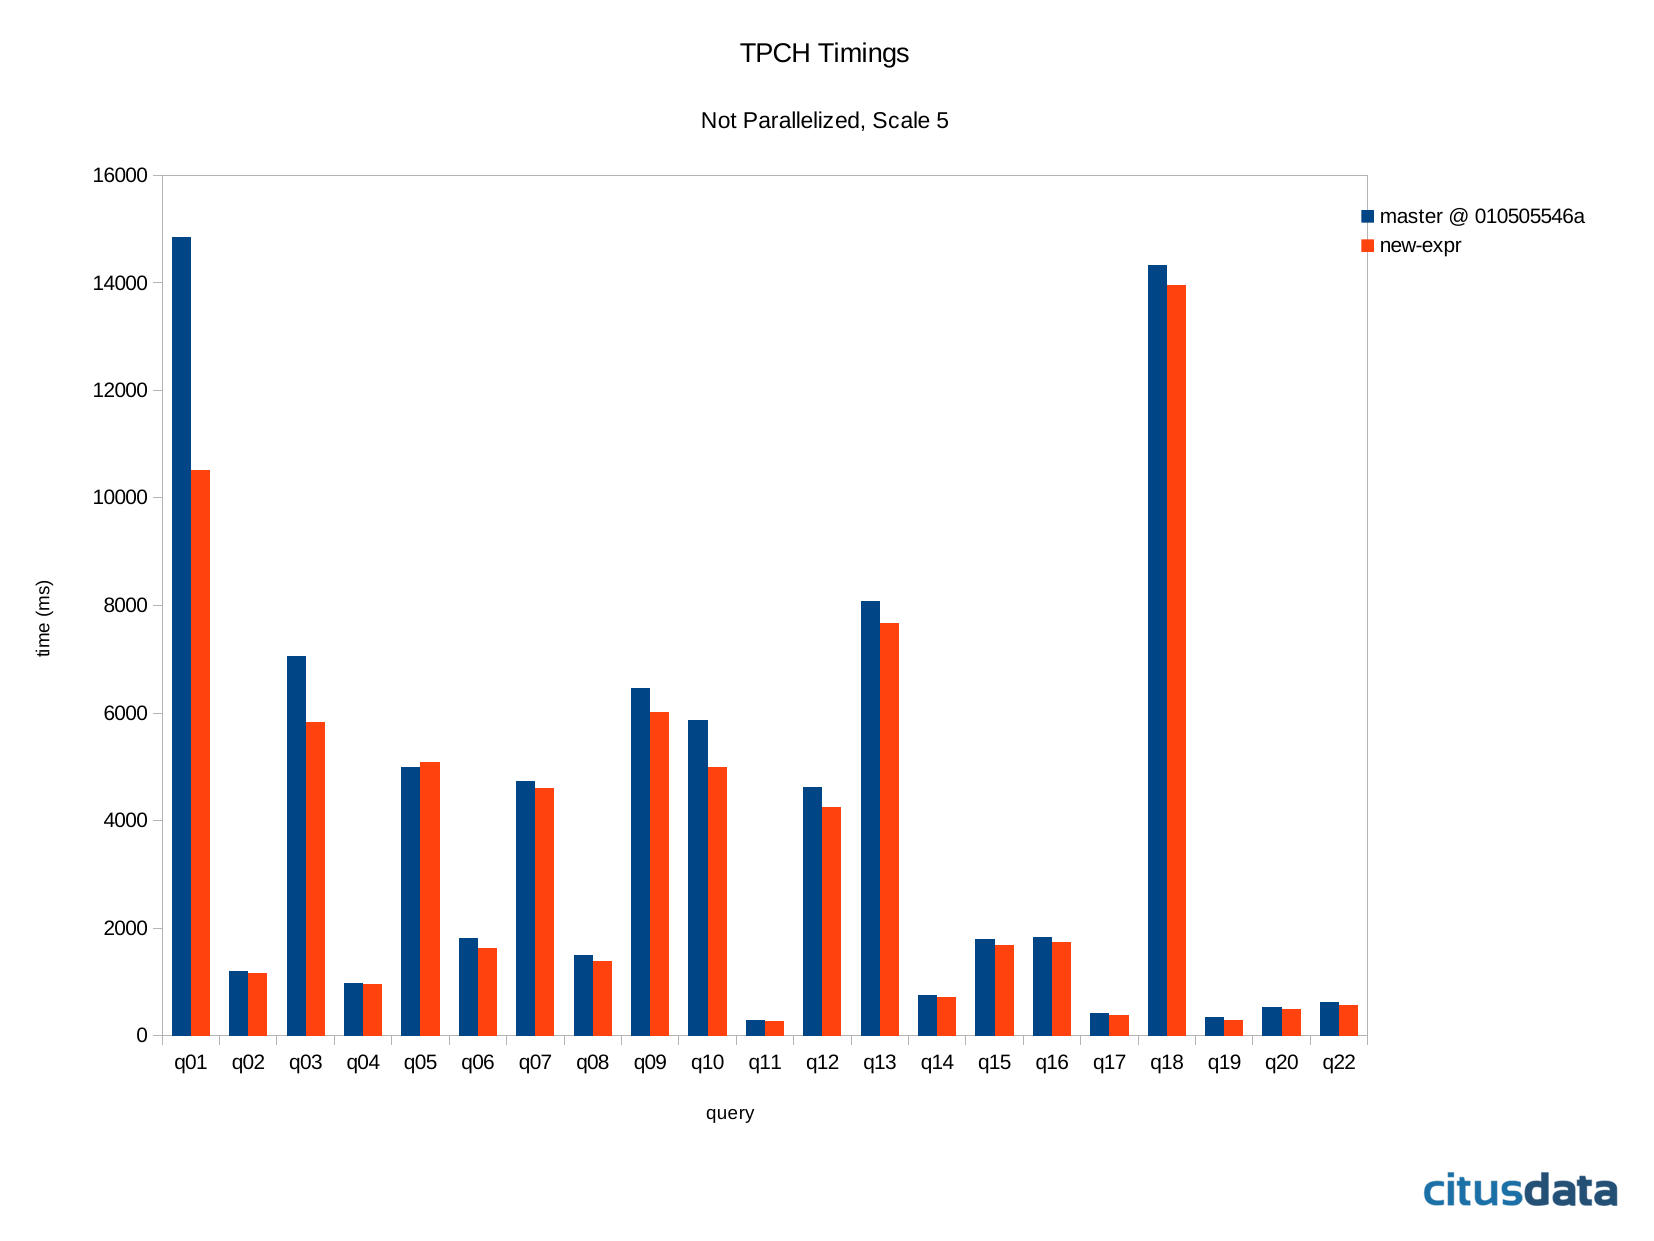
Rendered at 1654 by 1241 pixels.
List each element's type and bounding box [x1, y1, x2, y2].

picture [1420, 1167, 1622, 1209]
chart [0, 0, 1651, 1156]
